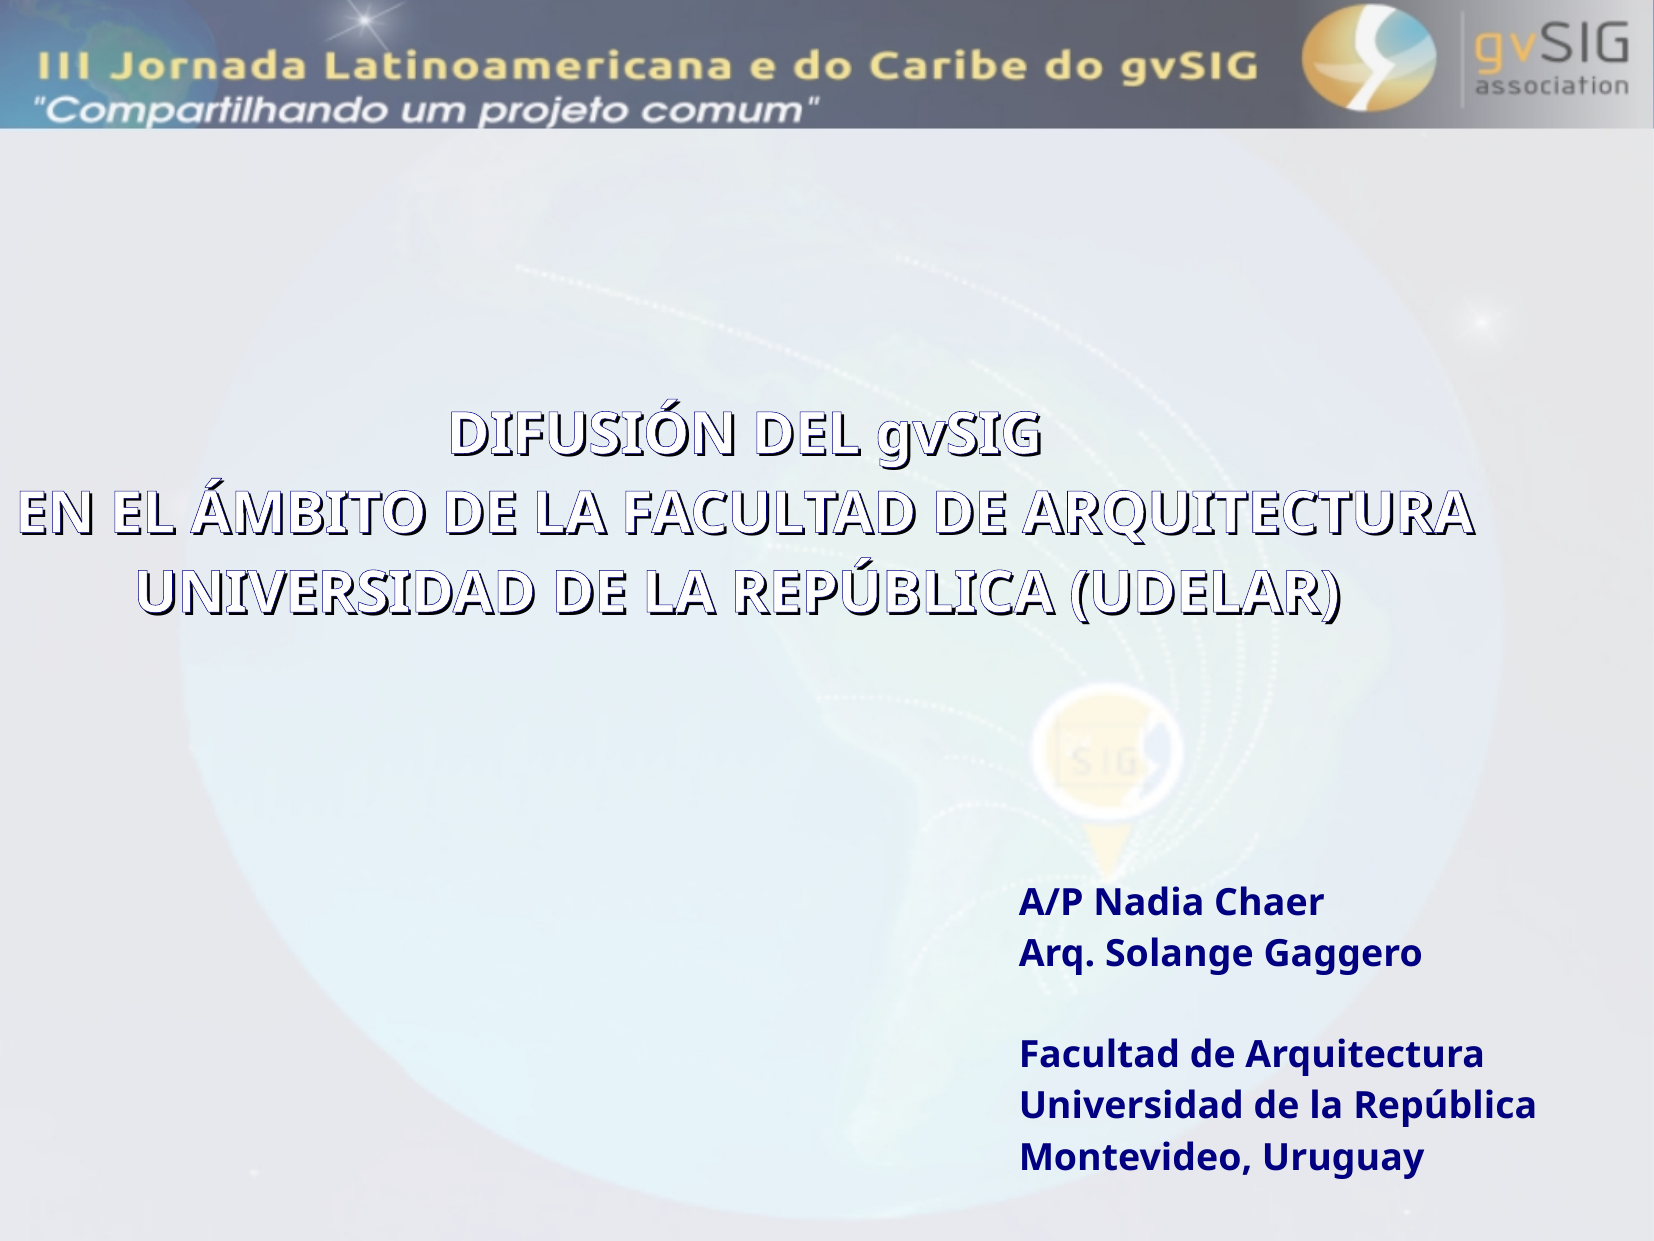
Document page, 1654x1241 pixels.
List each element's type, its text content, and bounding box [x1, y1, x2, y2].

text_box A/P Nadia Chaer Arq. Solange Gaggero Facultad de Arquitectura Universidad de la República Montevideo, Uruguay [1003, 867, 1625, 1211]
picture [0, 0, 1654, 1241]
text_box DIFUSIÓN DEL gvSIG EN EL ÁMBITO DE LA FACULTAD DE ARQUITECTURA UNIVERSIDAD DE LA REPÚBLICA (UDELAR) [0, 383, 1636, 643]
